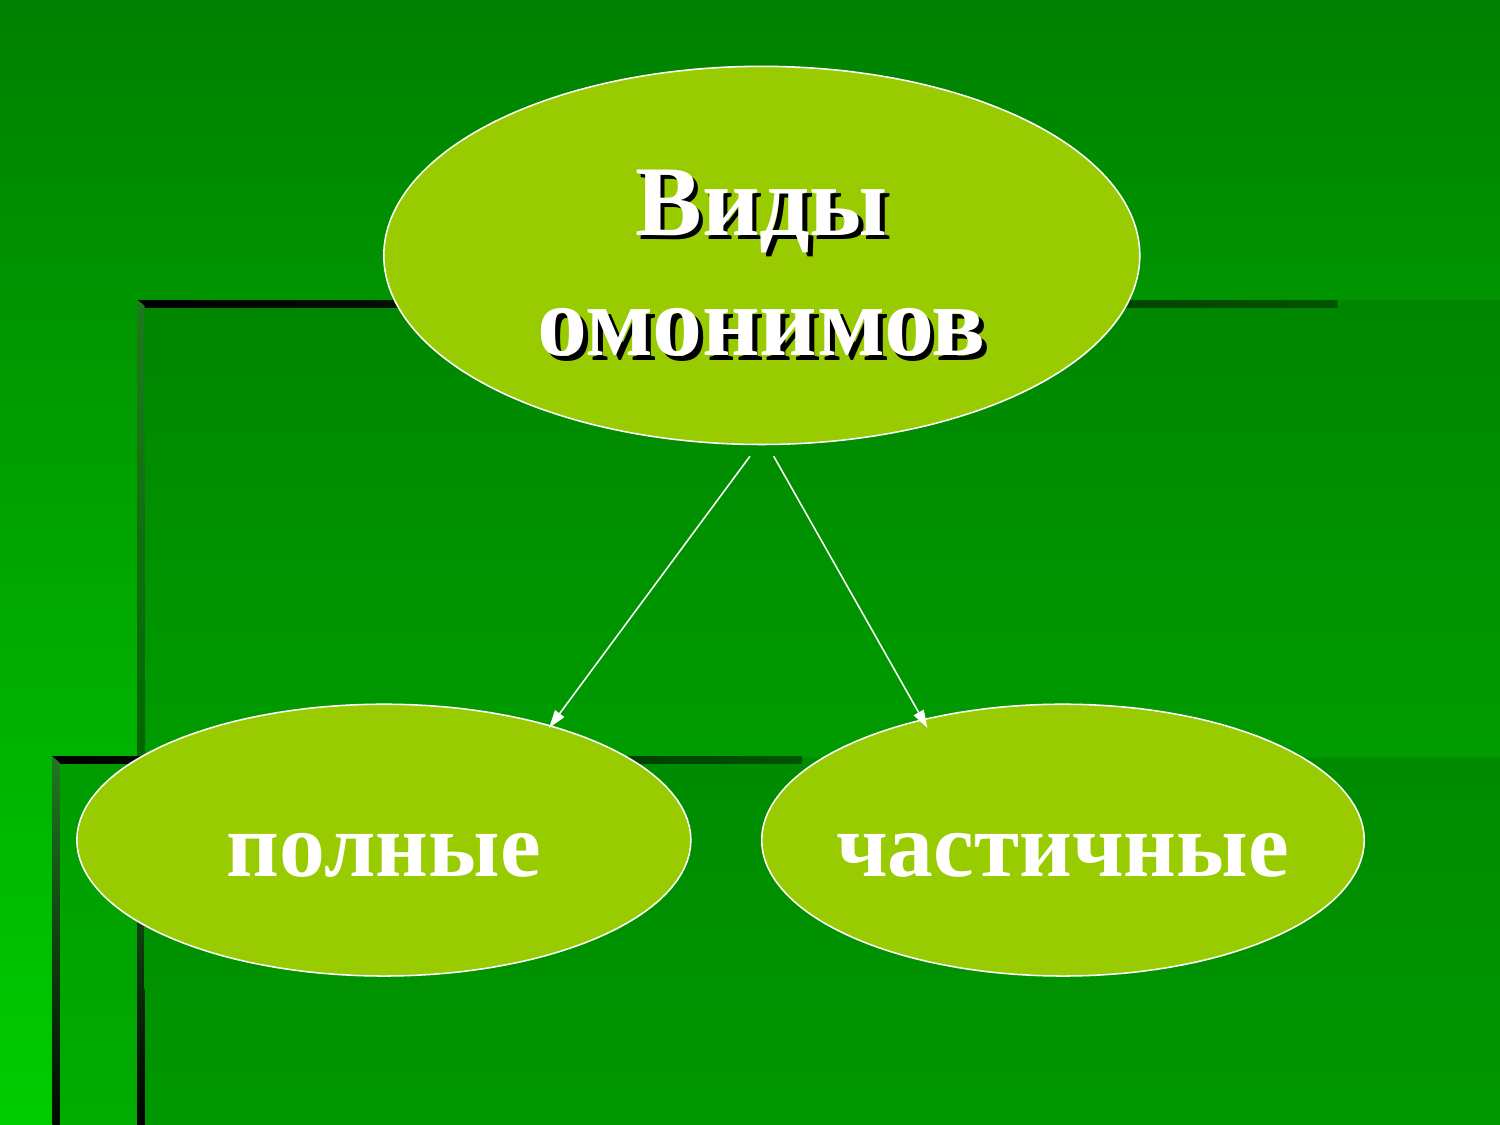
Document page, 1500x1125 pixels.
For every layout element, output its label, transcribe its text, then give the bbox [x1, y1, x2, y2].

text_box полные [76, 704, 691, 977]
text_box Виды омонимов [383, 66, 1140, 445]
text_box частичные [761, 704, 1365, 977]
